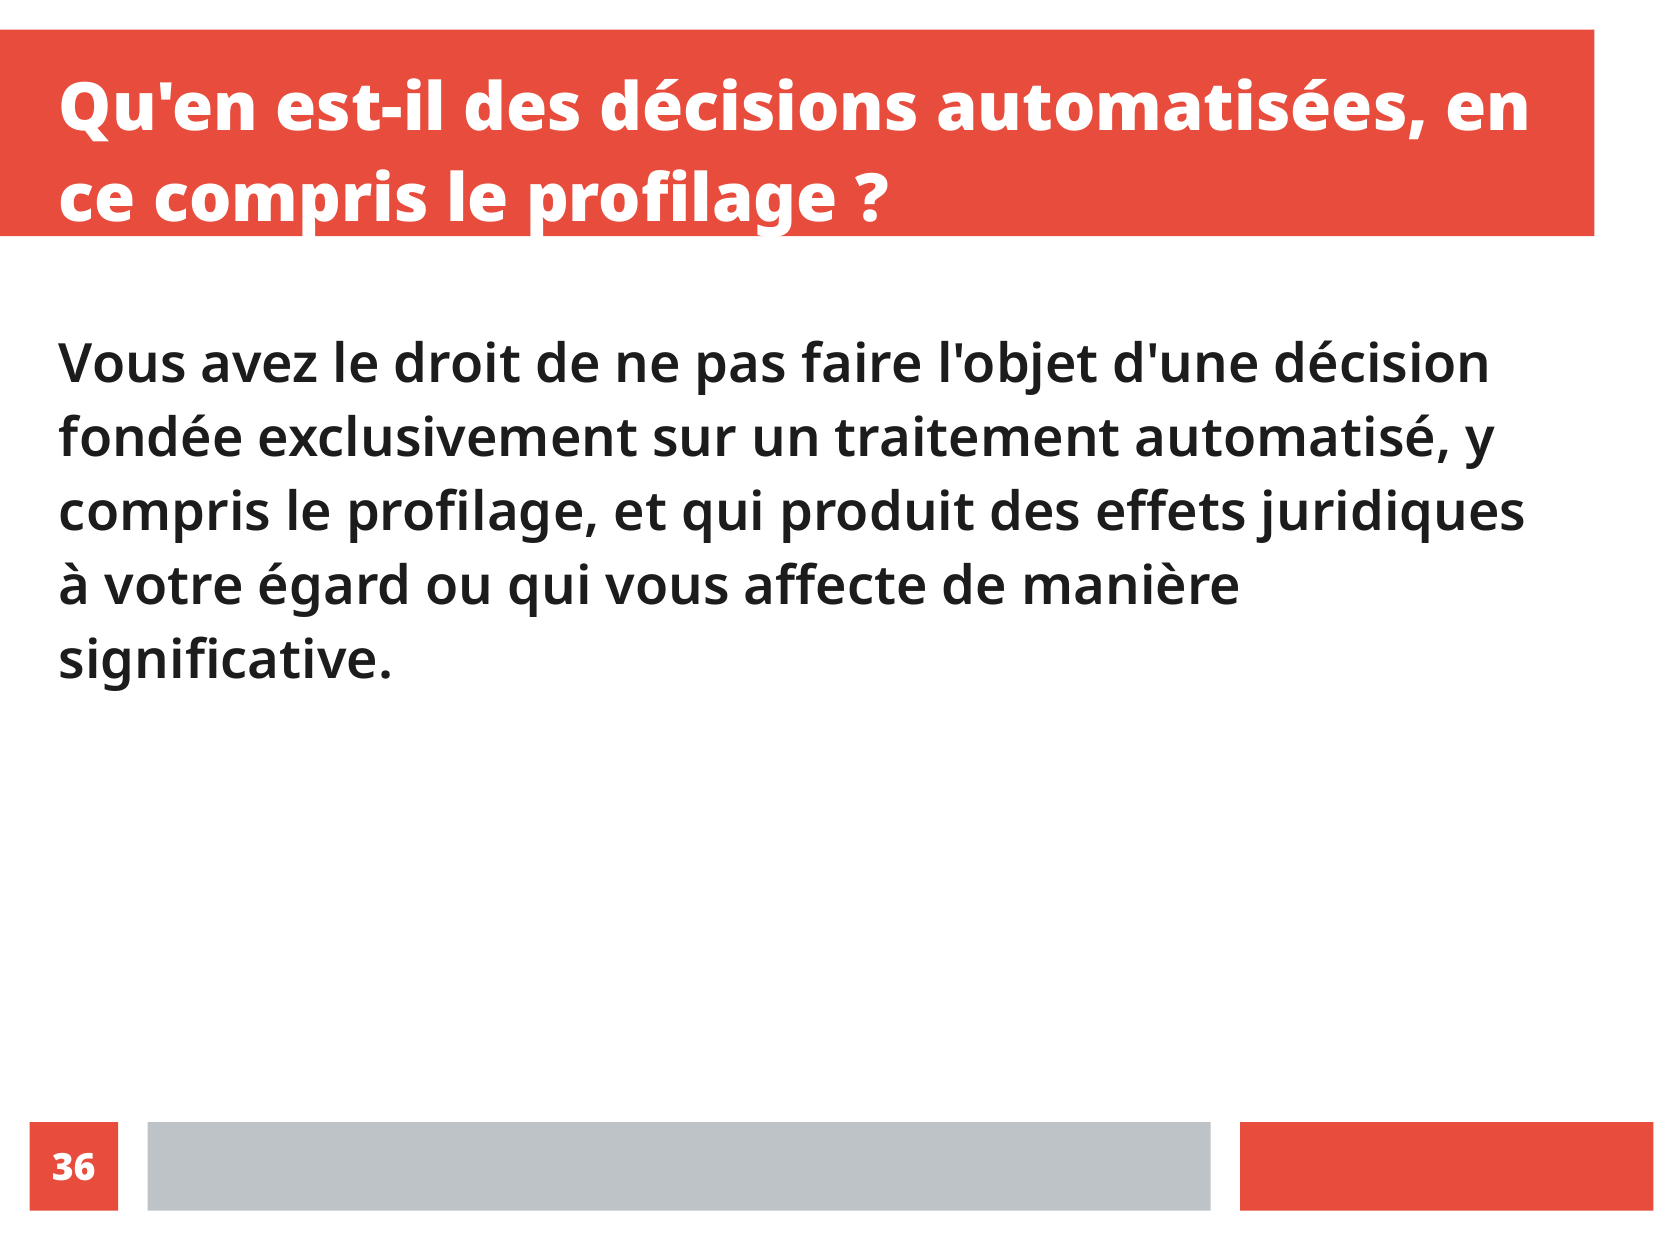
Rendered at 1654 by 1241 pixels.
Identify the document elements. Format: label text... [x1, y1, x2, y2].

list Vous avez le droit de ne pas faire l'objet d'une décision fondée exclusivement sur un traitement automatisé, y compris le profilage, et qui produit des effets juridiques à votre égard ou qui vous affecte de manière significative. [59, 324, 1565, 1093]
title Qu'en est-il des décisions automatisées, en ce compris le profilage ? [59, 59, 1595, 207]
